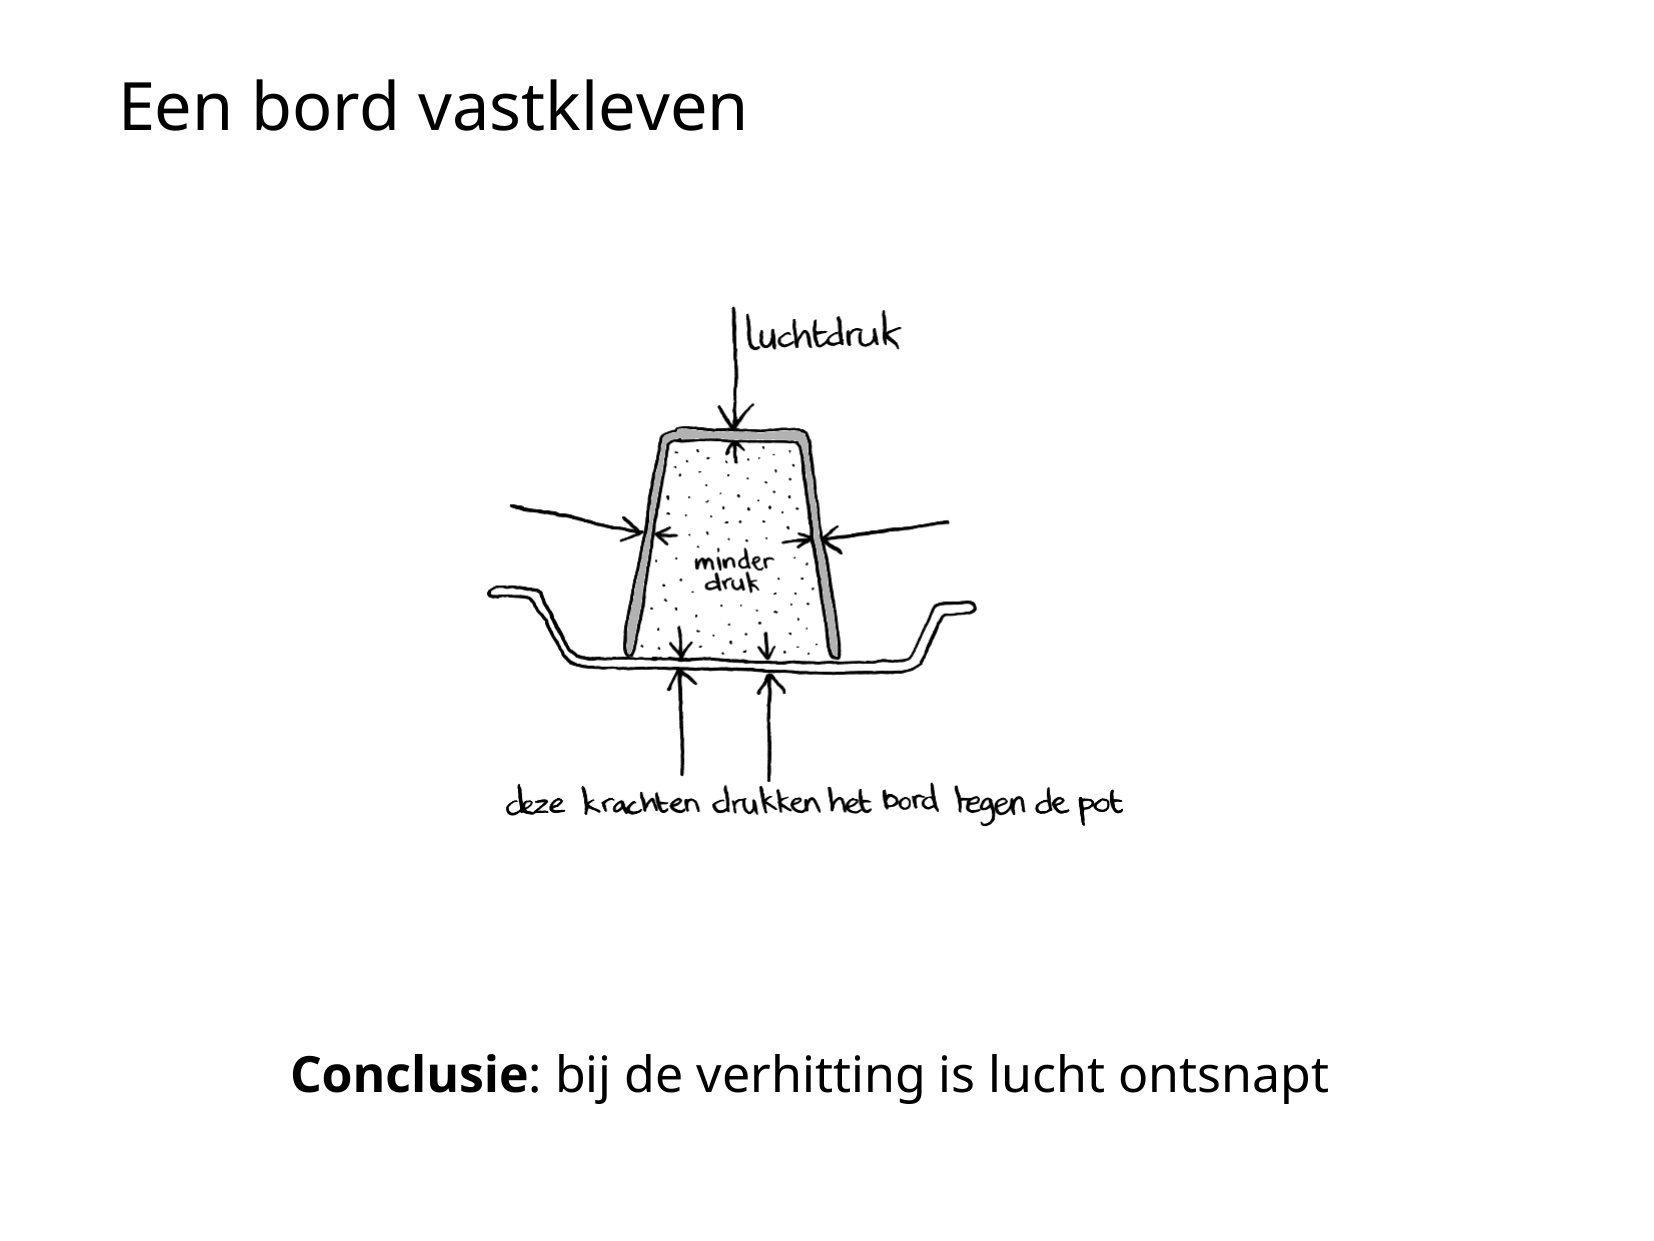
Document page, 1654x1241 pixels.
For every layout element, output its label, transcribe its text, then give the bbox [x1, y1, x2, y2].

text_box Een bord vastkleven [118, 59, 797, 153]
picture [487, 306, 1123, 827]
text_box Conclusie: bij de verhitting is lucht ontsnapt [294, 1038, 1327, 1109]
